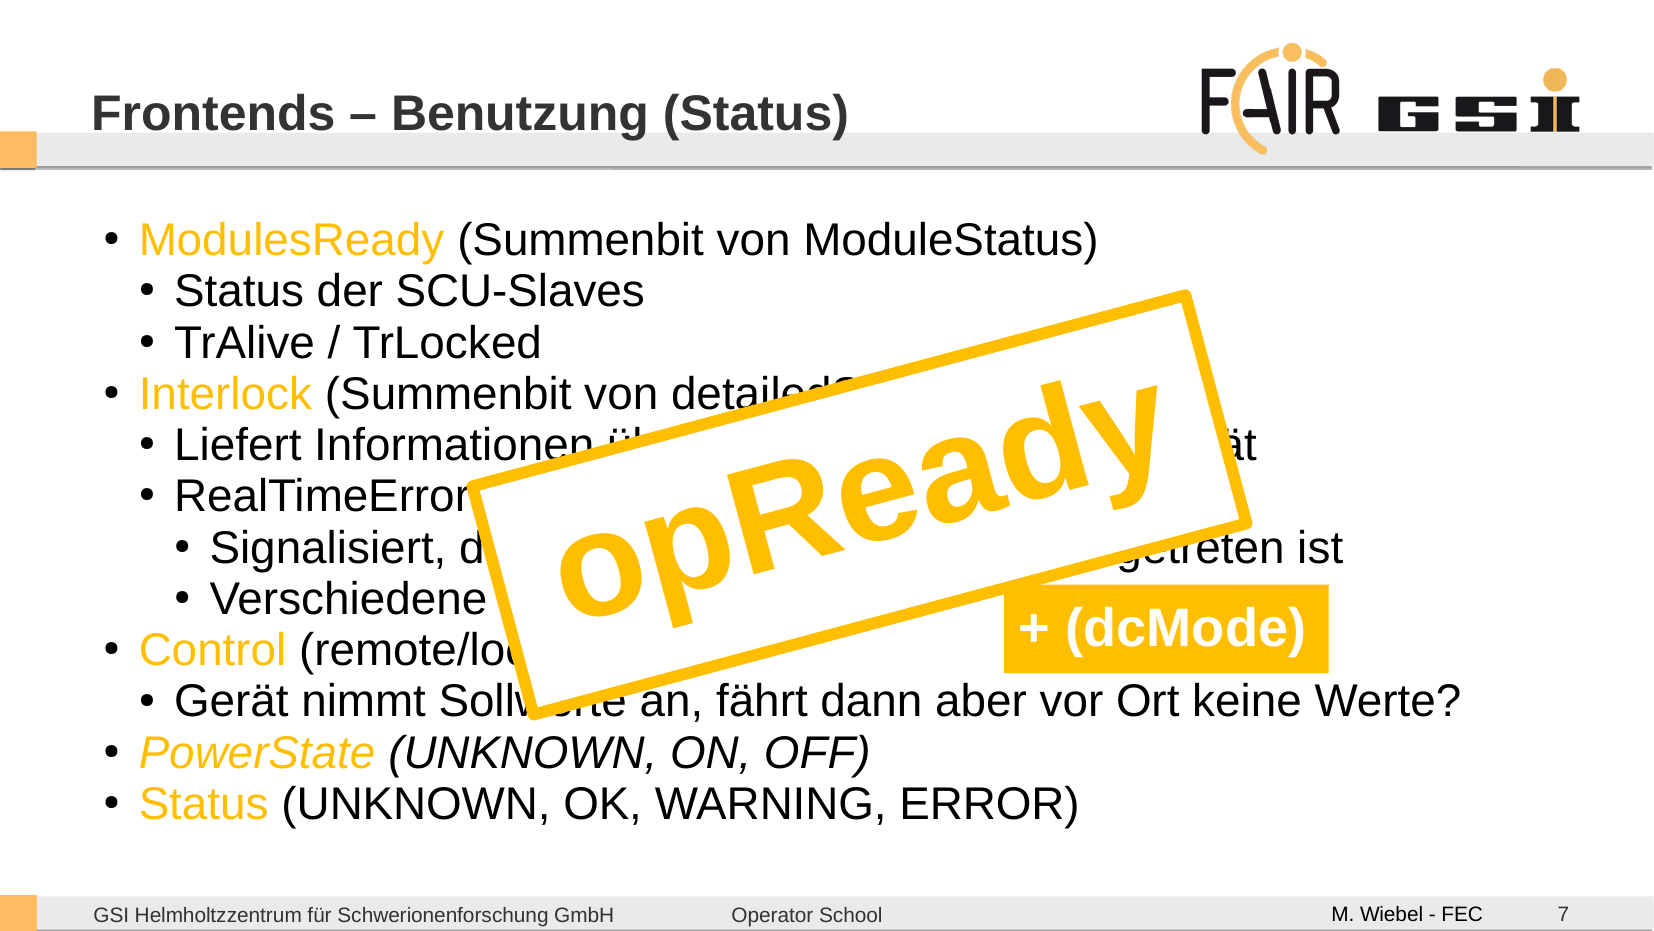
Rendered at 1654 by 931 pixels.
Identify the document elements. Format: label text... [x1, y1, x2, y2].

picture [1376, 65, 1581, 132]
title Frontends – Benutzung (Status) [76, 41, 1288, 149]
text_box + (dcMode) [1003, 590, 1329, 727]
text_box ModulesReady (Summenbit von ModuleStatus) Status der SCU-Slaves TrAlive / TrLocked Interlock (Summenbit von detailedStatus) Liefert Informationen über das angeschlossene Gerät RealTimeError (RuntimeError) Signalisiert, dass ein (temporärer) Fehler aufgetreten ist Verschiedene Ursachen → Reset Control (remote/local) Gerät nimmt Sollwerte an, fährt dann aber vor Ort keine Werte? PowerState (UNKNOWN, ON, OFF) Status (UNKNOWN, OK, WARNING, ERROR) [88, 206, 1565, 886]
text_box opReady [515, 315, 1226, 691]
picture [1200, 40, 1341, 157]
text_box [472, 295, 1329, 715]
